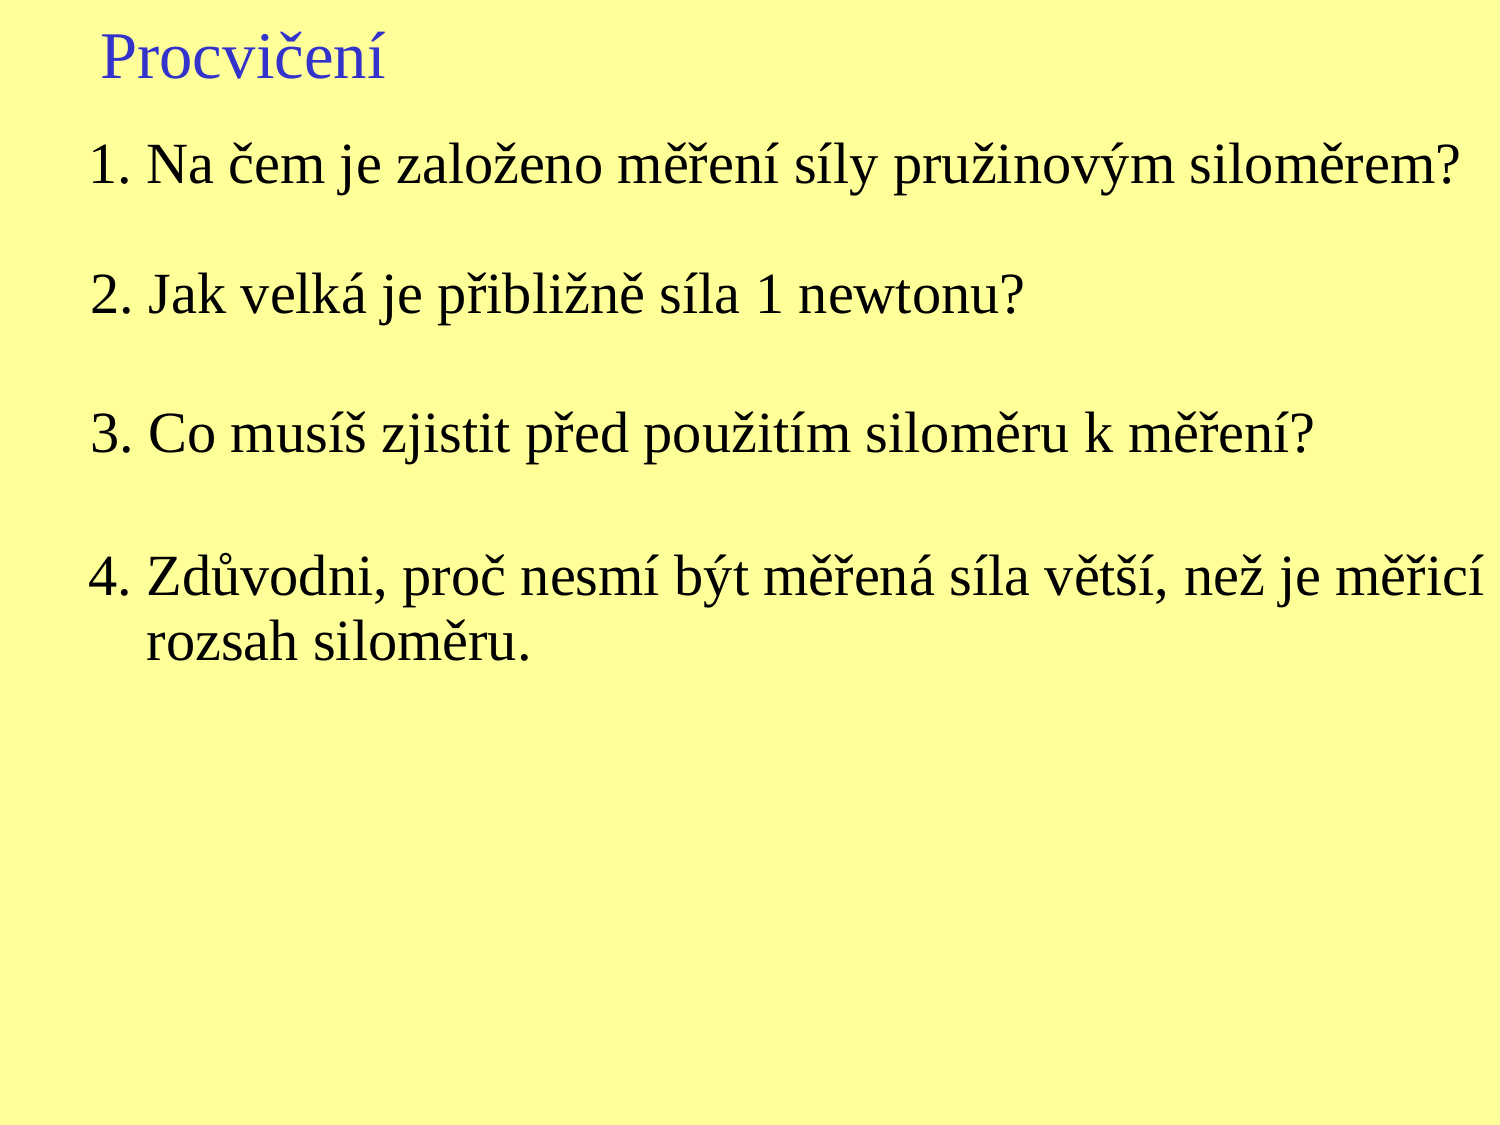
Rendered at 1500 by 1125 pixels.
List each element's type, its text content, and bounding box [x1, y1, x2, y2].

text_box 2. Jak velká je přibližně síla 1 newtonu? [75, 253, 1042, 334]
text_box 4. Zdůvodni, proč nesmí být měřená síla větší, než je měřicí rozsah siloměru. [73, 536, 1500, 681]
text_box 1. Na čem je založeno měření síly pružinovým siloměrem? [73, 124, 1477, 205]
text_box Procvičení [85, 11, 402, 102]
text_box 3. Co musíš zjistit před použitím siloměru k měření? [75, 392, 1332, 473]
